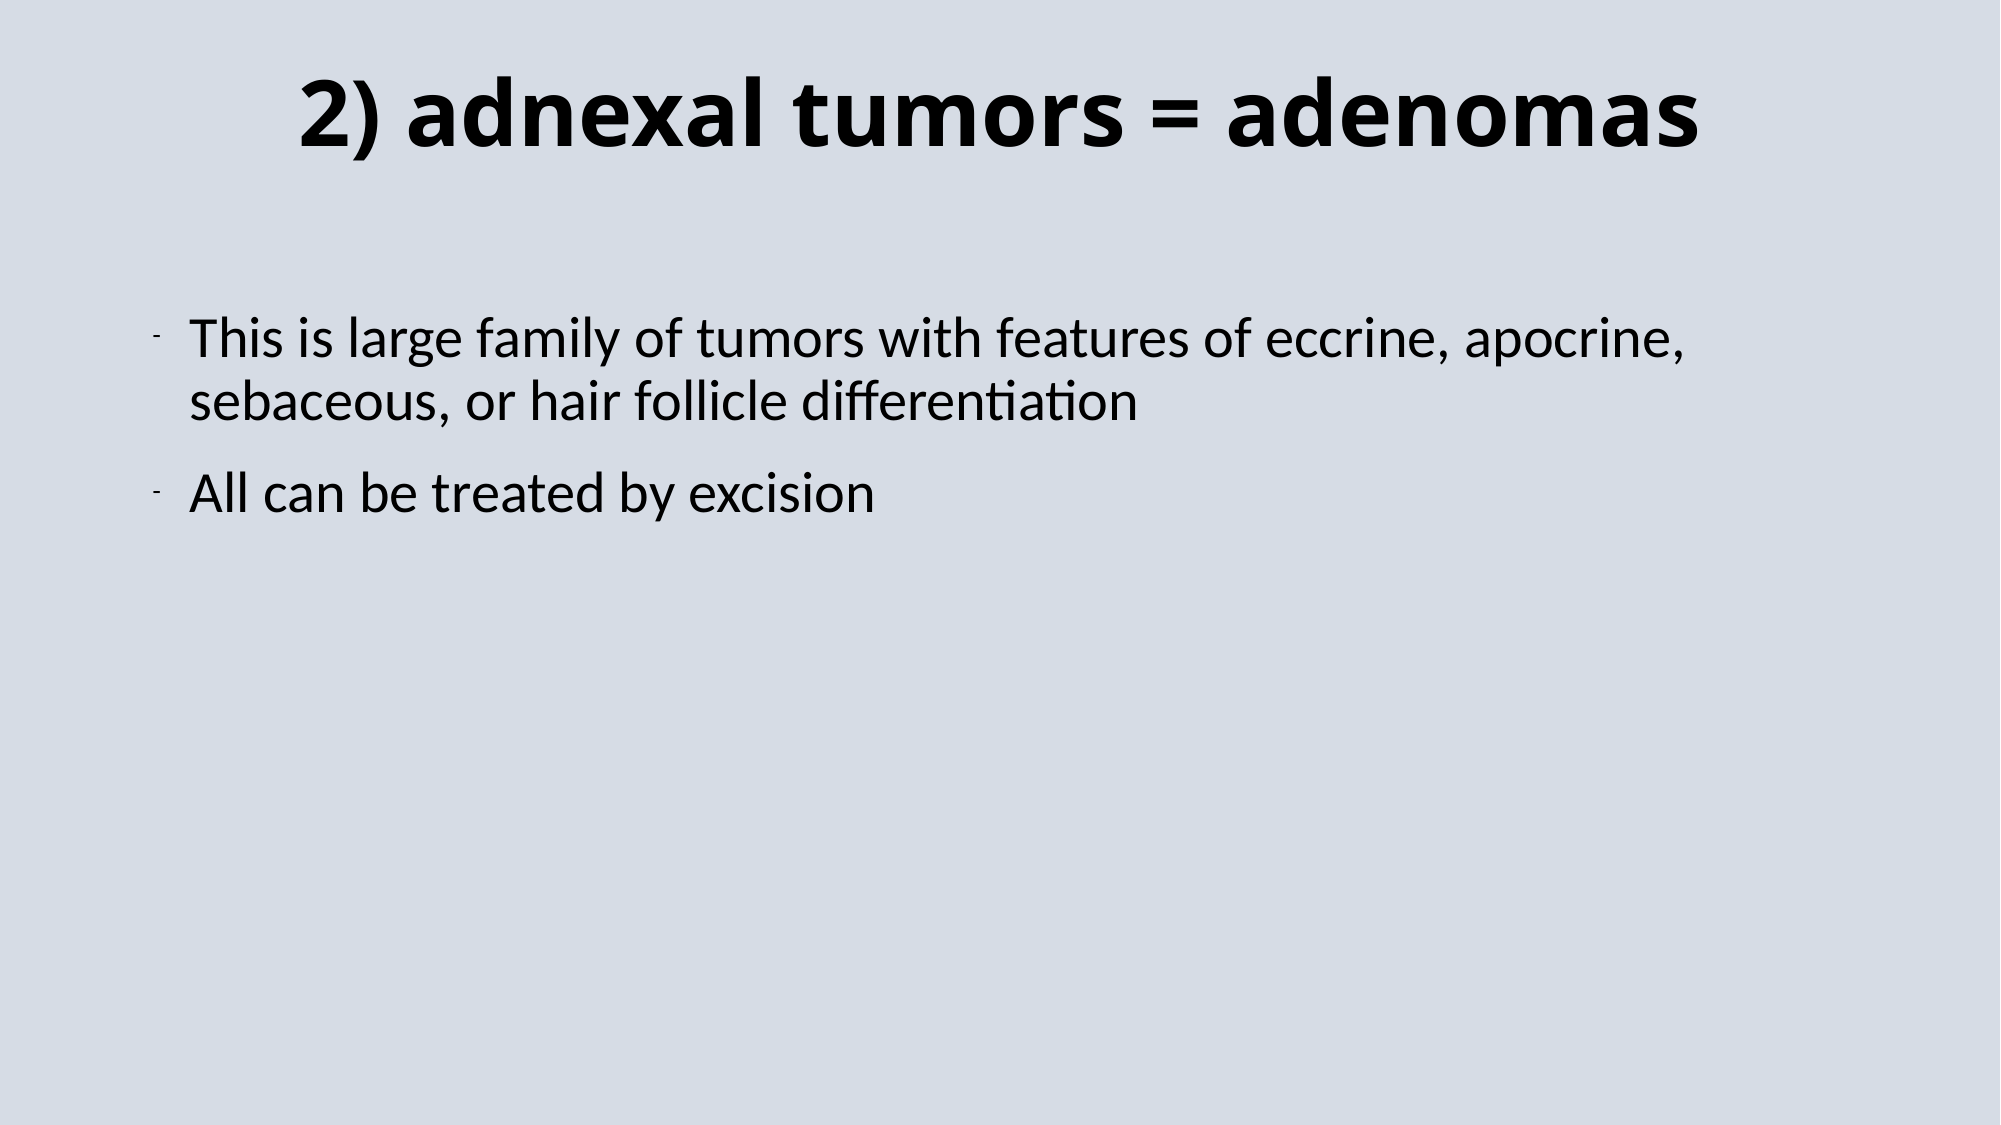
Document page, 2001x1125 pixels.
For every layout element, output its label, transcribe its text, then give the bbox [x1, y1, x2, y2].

title 2) adnexal tumors = adenomas [137, 59, 1863, 278]
list This is large family of tumors with features of eccrine, apocrine, sebaceous, or hair follicle differentiation All can be treated by excision [137, 299, 1863, 1014]
